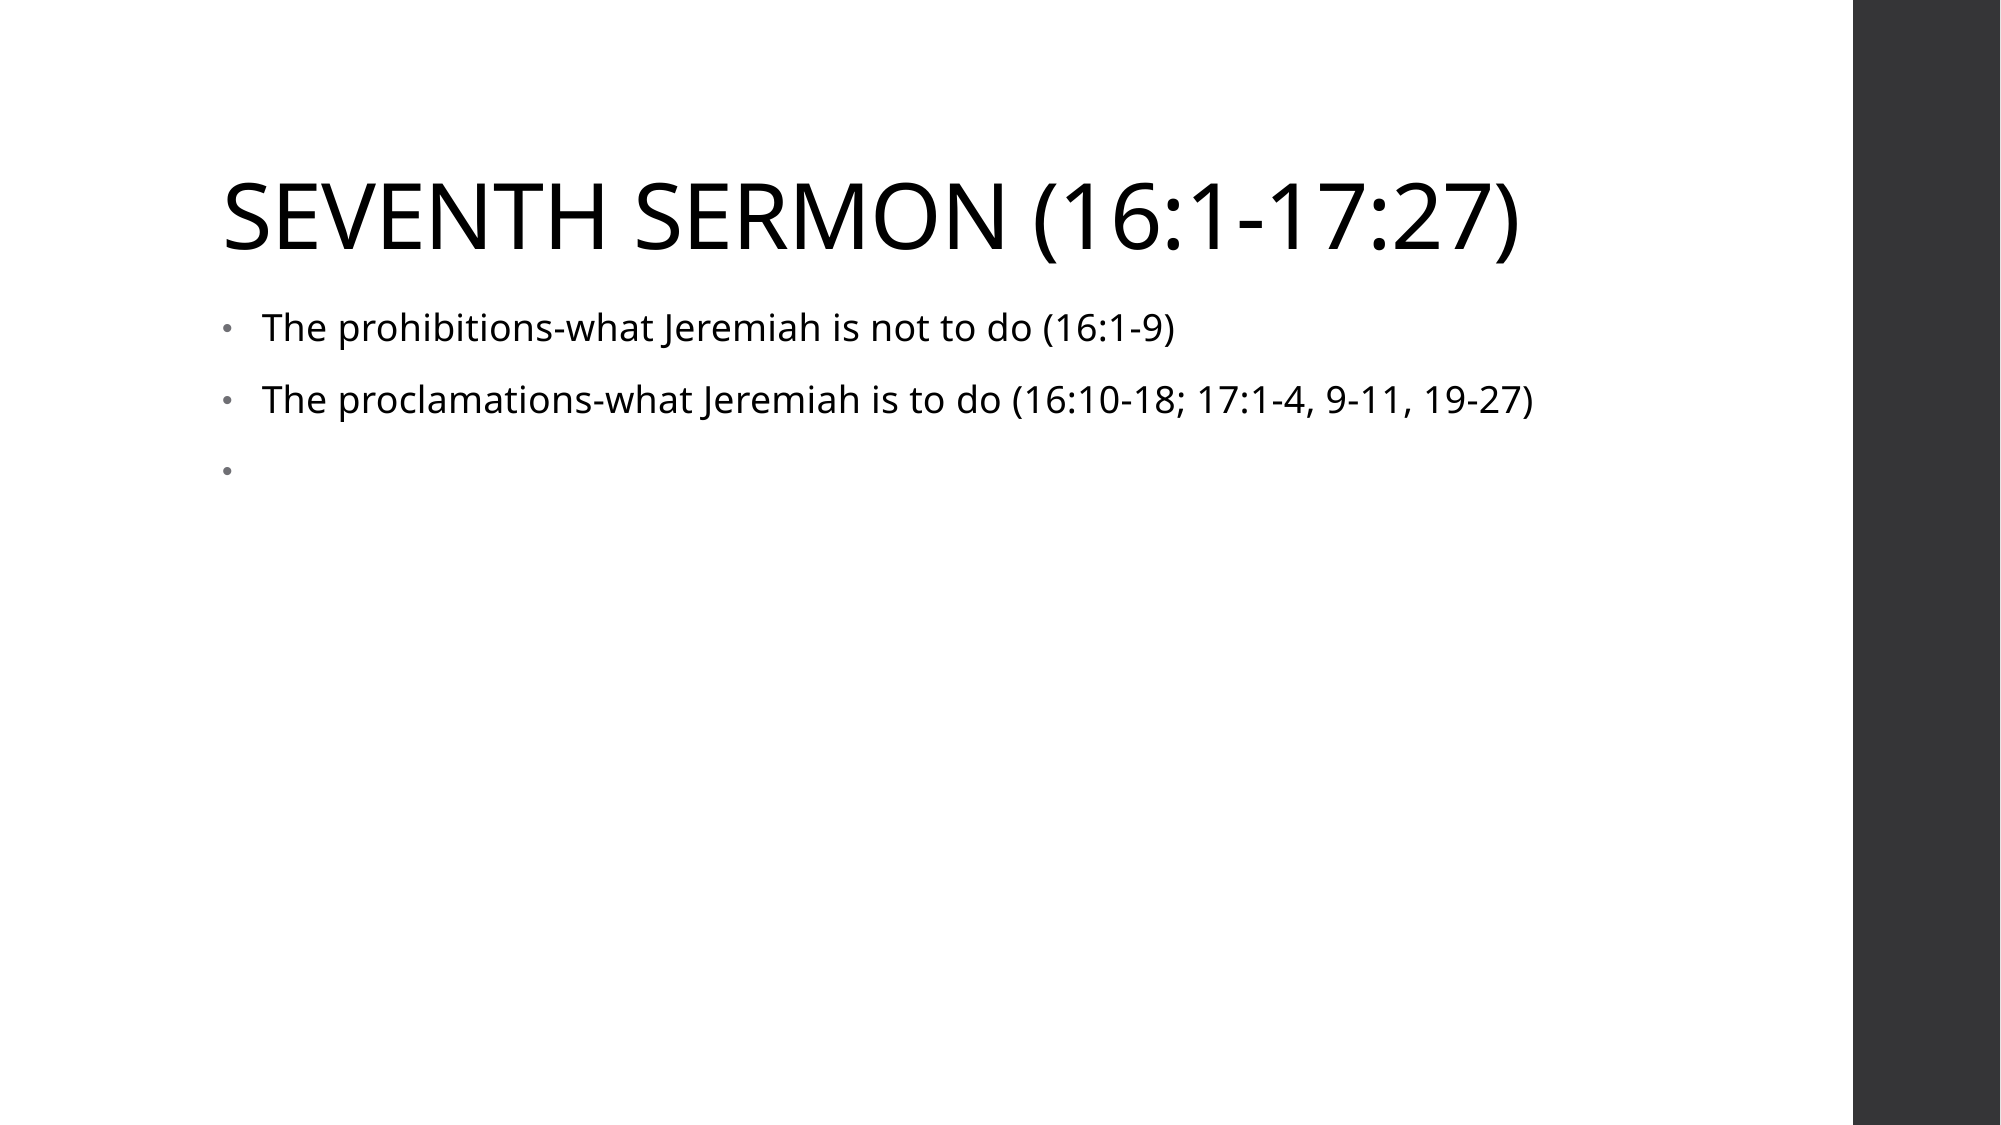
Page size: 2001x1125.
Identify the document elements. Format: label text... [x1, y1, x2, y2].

list The prohibitions-what Jeremiah is not to do (16:1-9) The proclamations-what Jeremiah is to do (16:10-18; 17:1-4, 9-11, 19-27) [206, 299, 1617, 1014]
title SEVENTH SERMON (16:1-17:27) [206, 60, 1797, 278]
